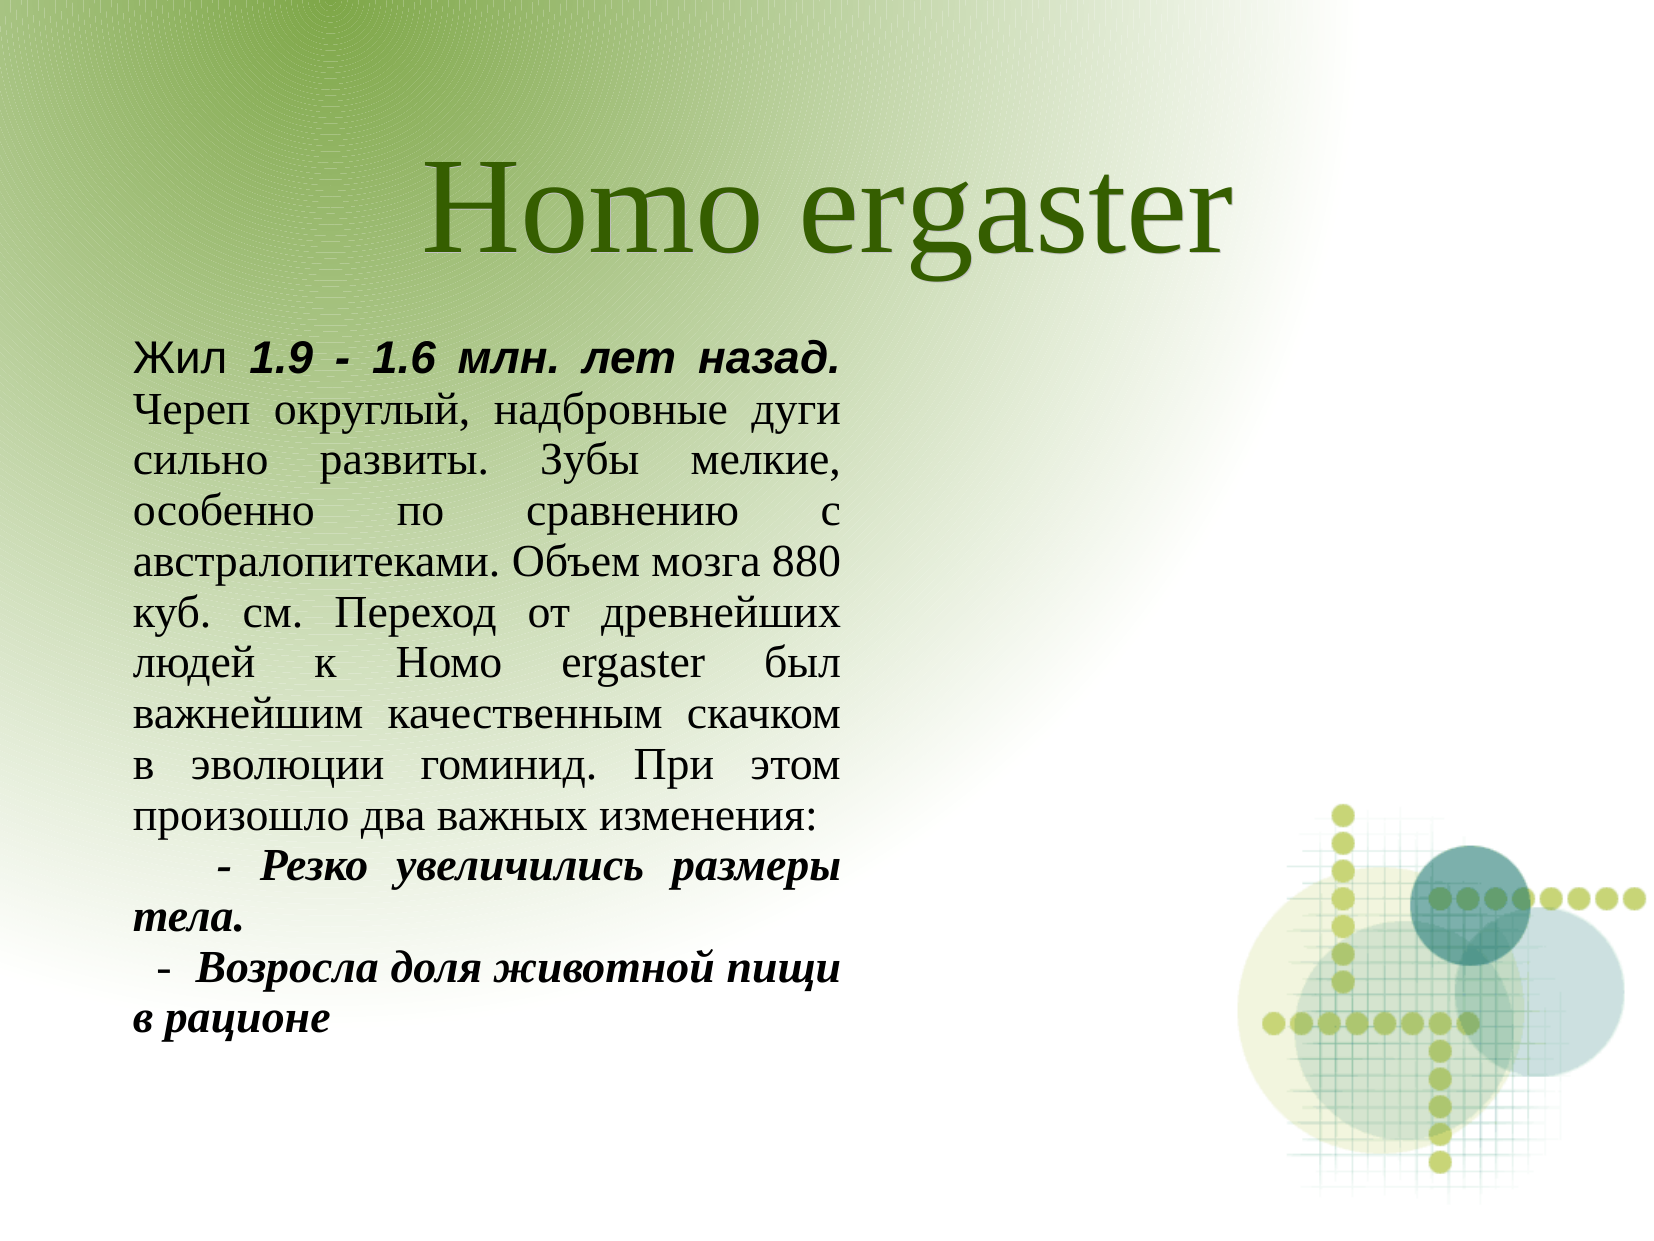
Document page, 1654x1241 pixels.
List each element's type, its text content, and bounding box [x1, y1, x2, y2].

title Homo ergaster [121, 110, 1534, 303]
picture [974, 295, 1654, 1211]
text_box Жил 1.9 - 1.6 млн. лет назад. Череп округлый, надбровные дуги сильно развиты. Зубы мелкие, особенно по сравнению с австралопитеками. Объем мозга 880 куб. см. Переход от древнейших людей к Hомо ergaster был важнейшим качественным скачком в эволюции гоминид. При этом произошло два важных изменения: - Резко увеличились размеры тела. - Возросла доля животной пищи в рационе [118, 324, 857, 1056]
